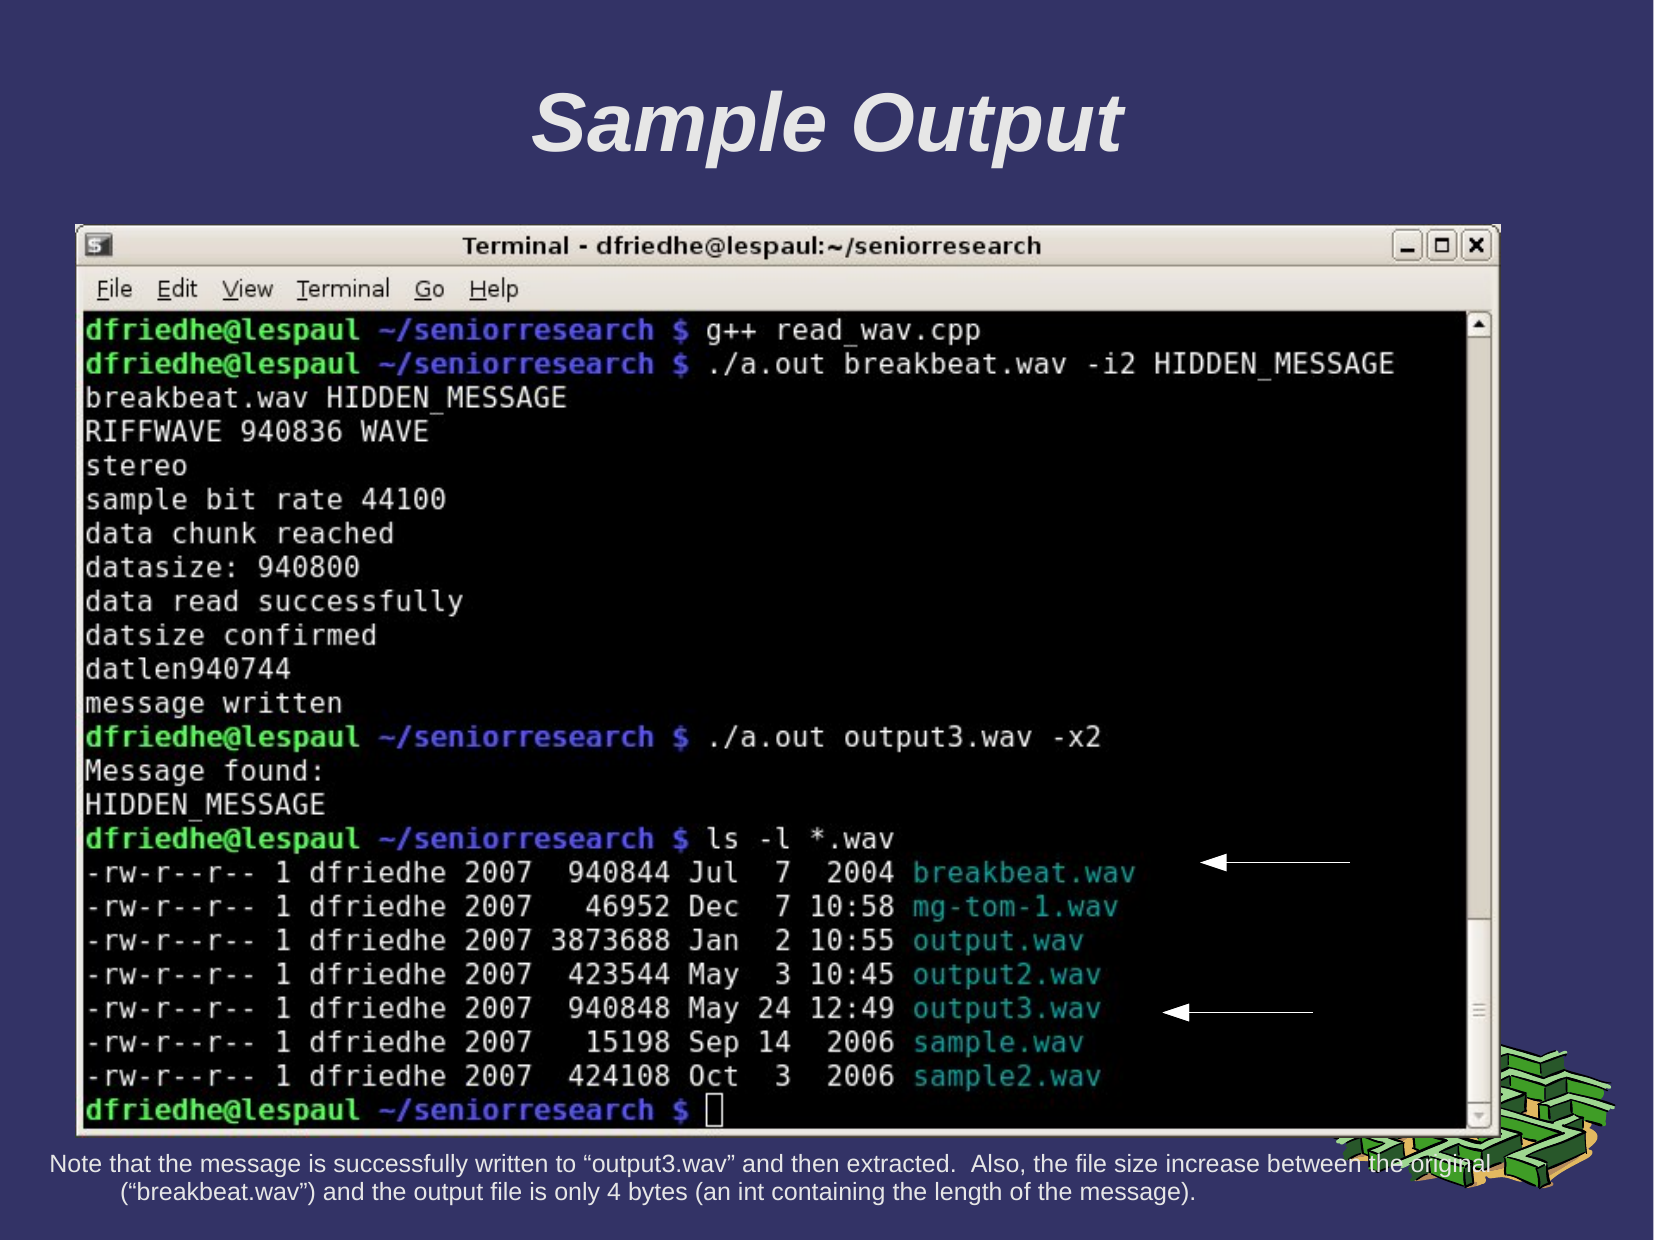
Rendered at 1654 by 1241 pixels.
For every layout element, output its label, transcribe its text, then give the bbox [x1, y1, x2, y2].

title Sample Output [121, 19, 1534, 227]
list Note that the message is successfully written to “output3.wav” and then extracted. Also, the file size increase between the original (“breakbeat.wav”) and the output file is only 4 bytes (an int containing the length of the message). [37, 1149, 1651, 1209]
picture [75, 224, 1501, 1138]
